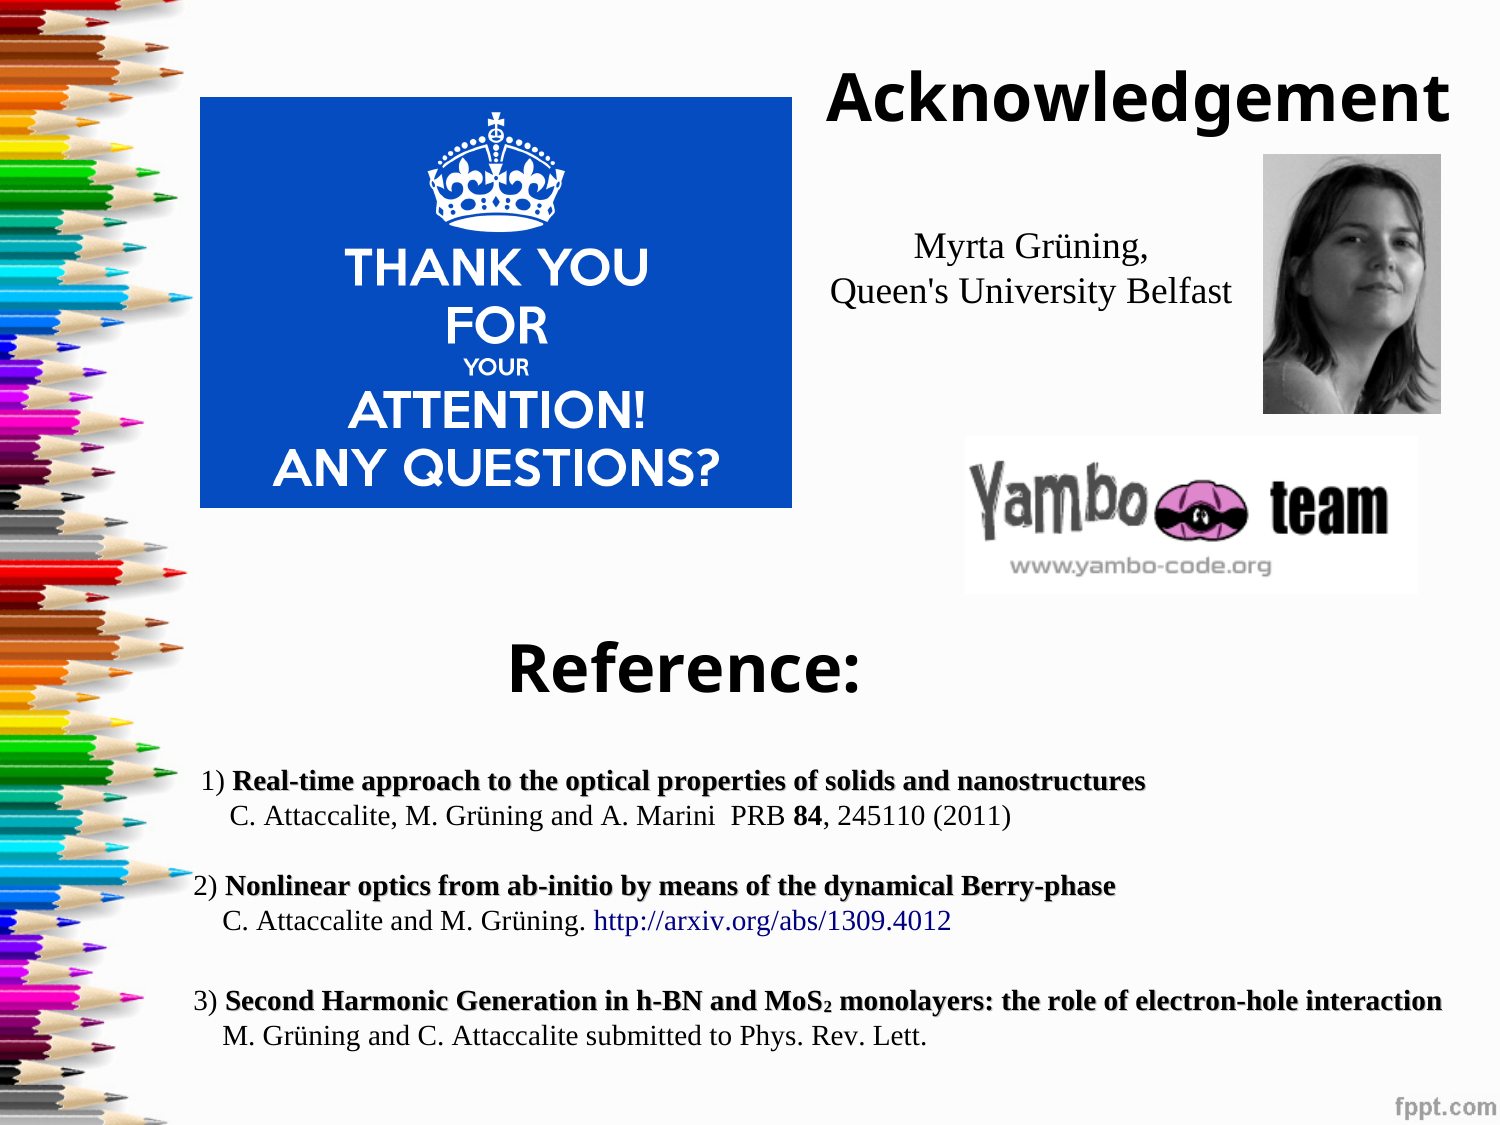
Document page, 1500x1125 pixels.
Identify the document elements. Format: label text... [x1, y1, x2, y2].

title Reference: [328, 602, 1058, 729]
text_box Myrta Grüning, Queen's University Belfast [814, 214, 1258, 319]
text_box 1) Real-time approach to the optical properties of solids and nanostructures C. Attaccalite, M. Grüning and A. Marini PRB 84, 245110 (2011) 2) Nonlinear optics from ab-initio by means of the dynamical Berry-phase C. Attaccalite and M. Grüning. http://arxiv.org/abs/1309.4012 3) Second Harmonic Generation in h-BN and MoS2 monolayers: the role of electron-hole interaction M. Grüning and C. Attaccalite submitted to Phys. Rev. Lett. [171, 753, 1459, 1099]
title Acknowledgement [783, 29, 1500, 160]
picture [0, 0, 1500, 1125]
